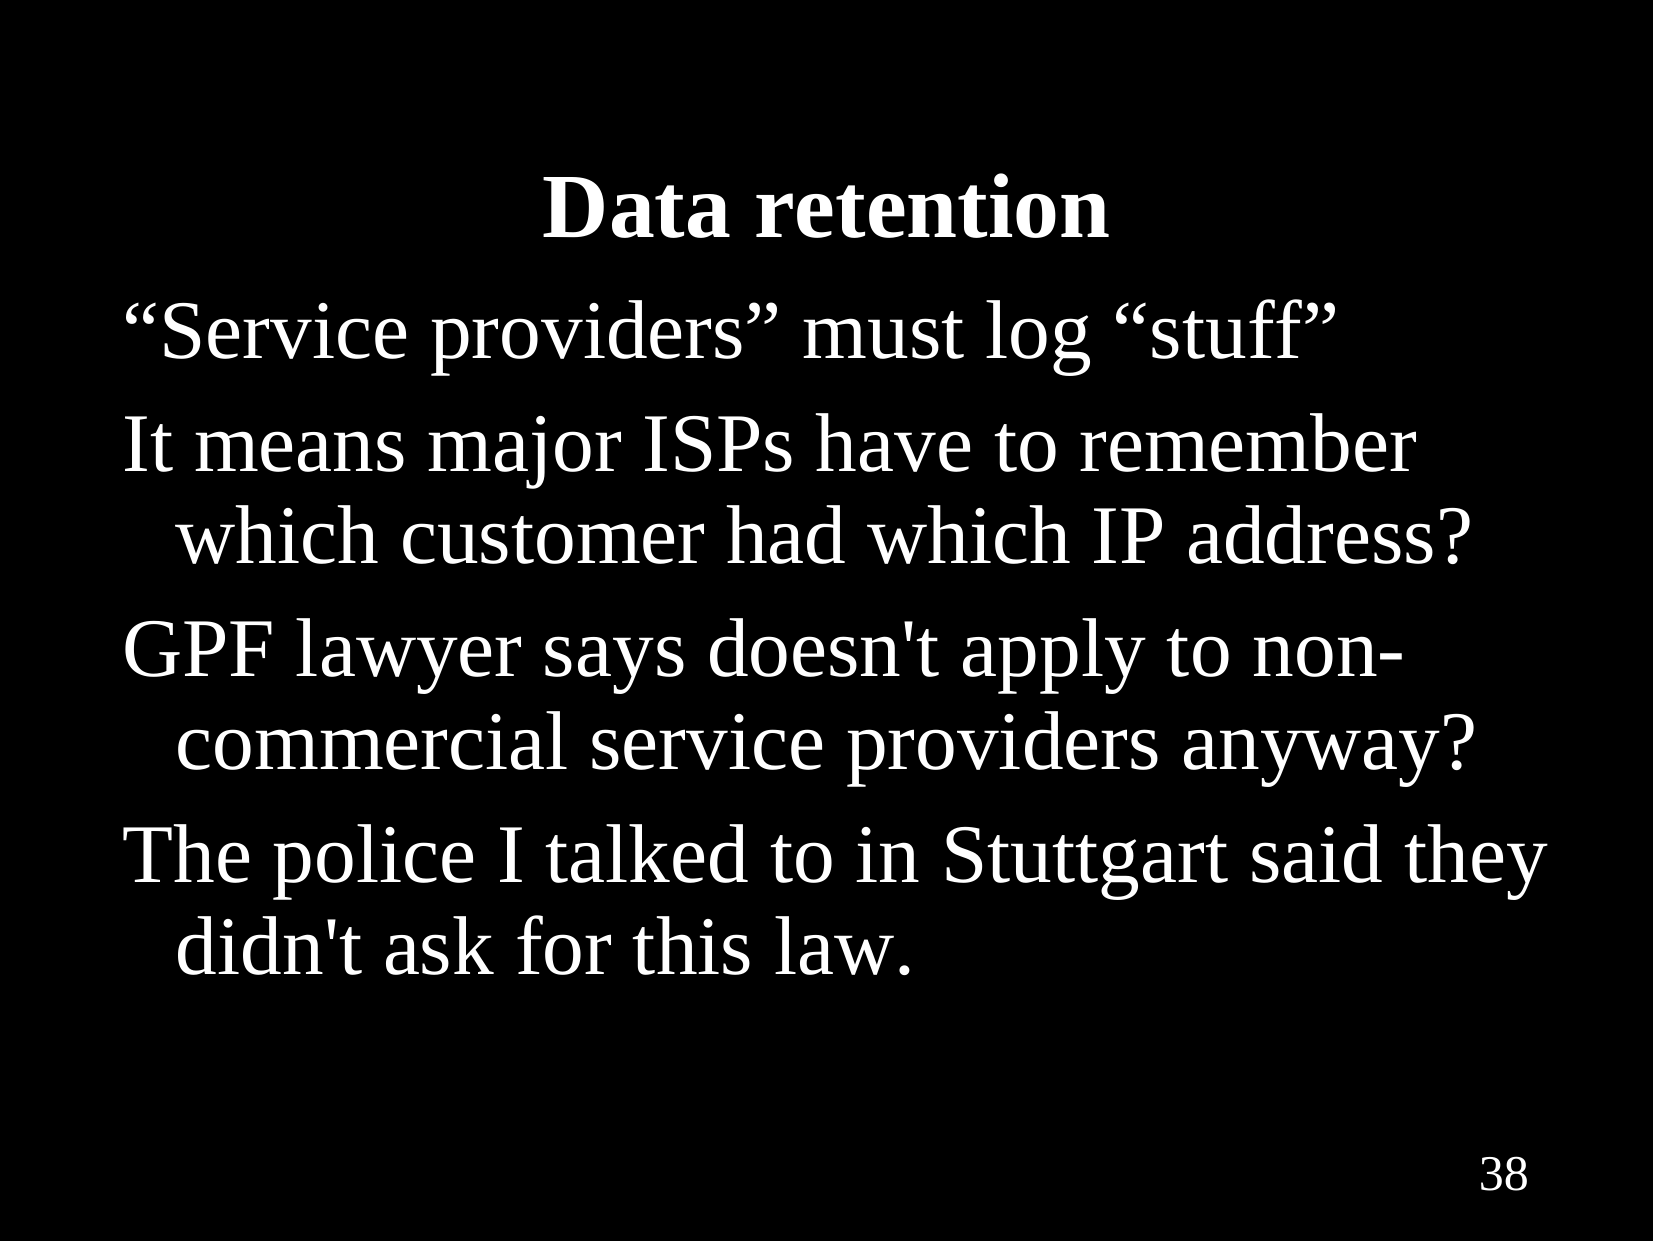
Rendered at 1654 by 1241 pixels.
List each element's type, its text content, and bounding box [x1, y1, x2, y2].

list “Service providers” must log “stuff” It means major ISPs have to remember which customer had which IP address? GPF lawyer says doesn't apply to non-commercial service providers anyway? The police I talked to in Stuttgart said they didn't ask for this law. [105, 283, 1558, 1066]
title Data retention [121, 102, 1534, 283]
